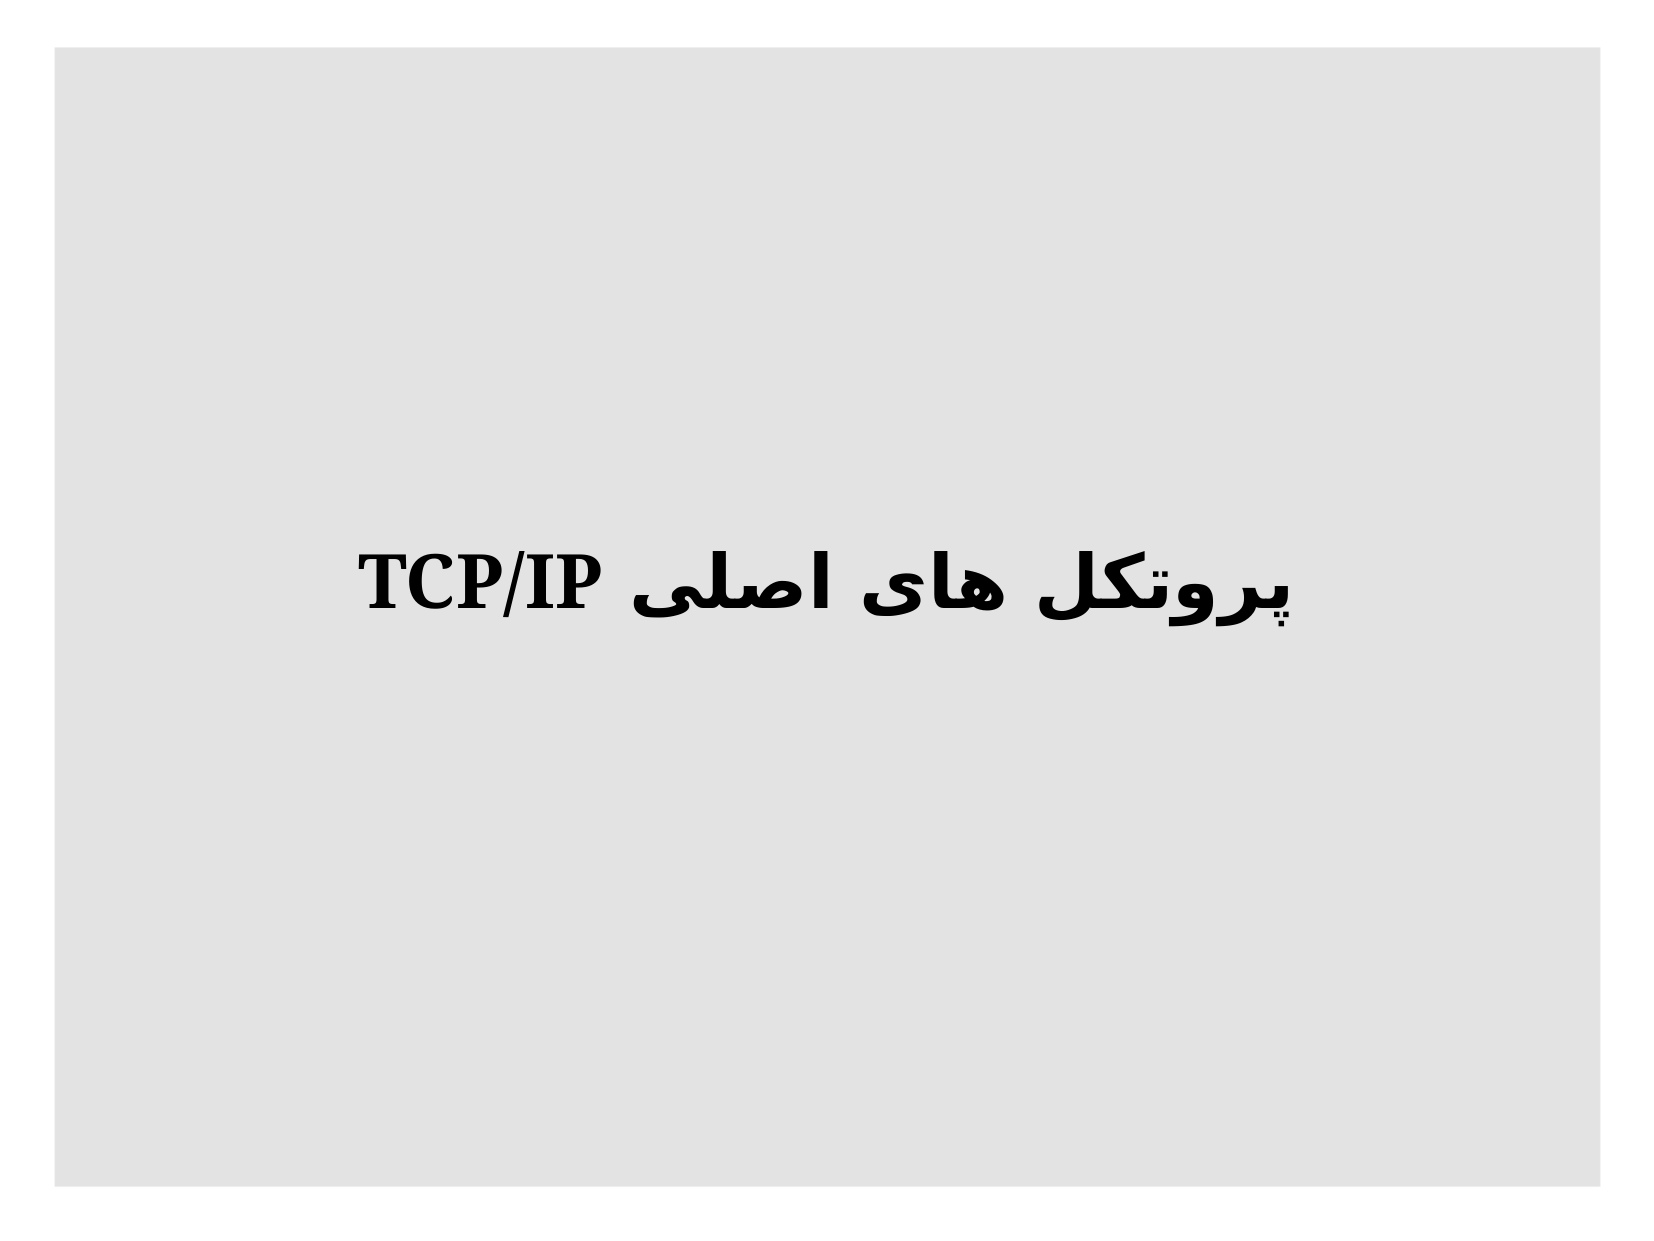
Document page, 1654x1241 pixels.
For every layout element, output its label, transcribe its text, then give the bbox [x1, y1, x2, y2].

subtitle پروتکل های اصلی TCP/IP [82, 49, 1571, 1109]
picture [0, 0, 1654, 1241]
